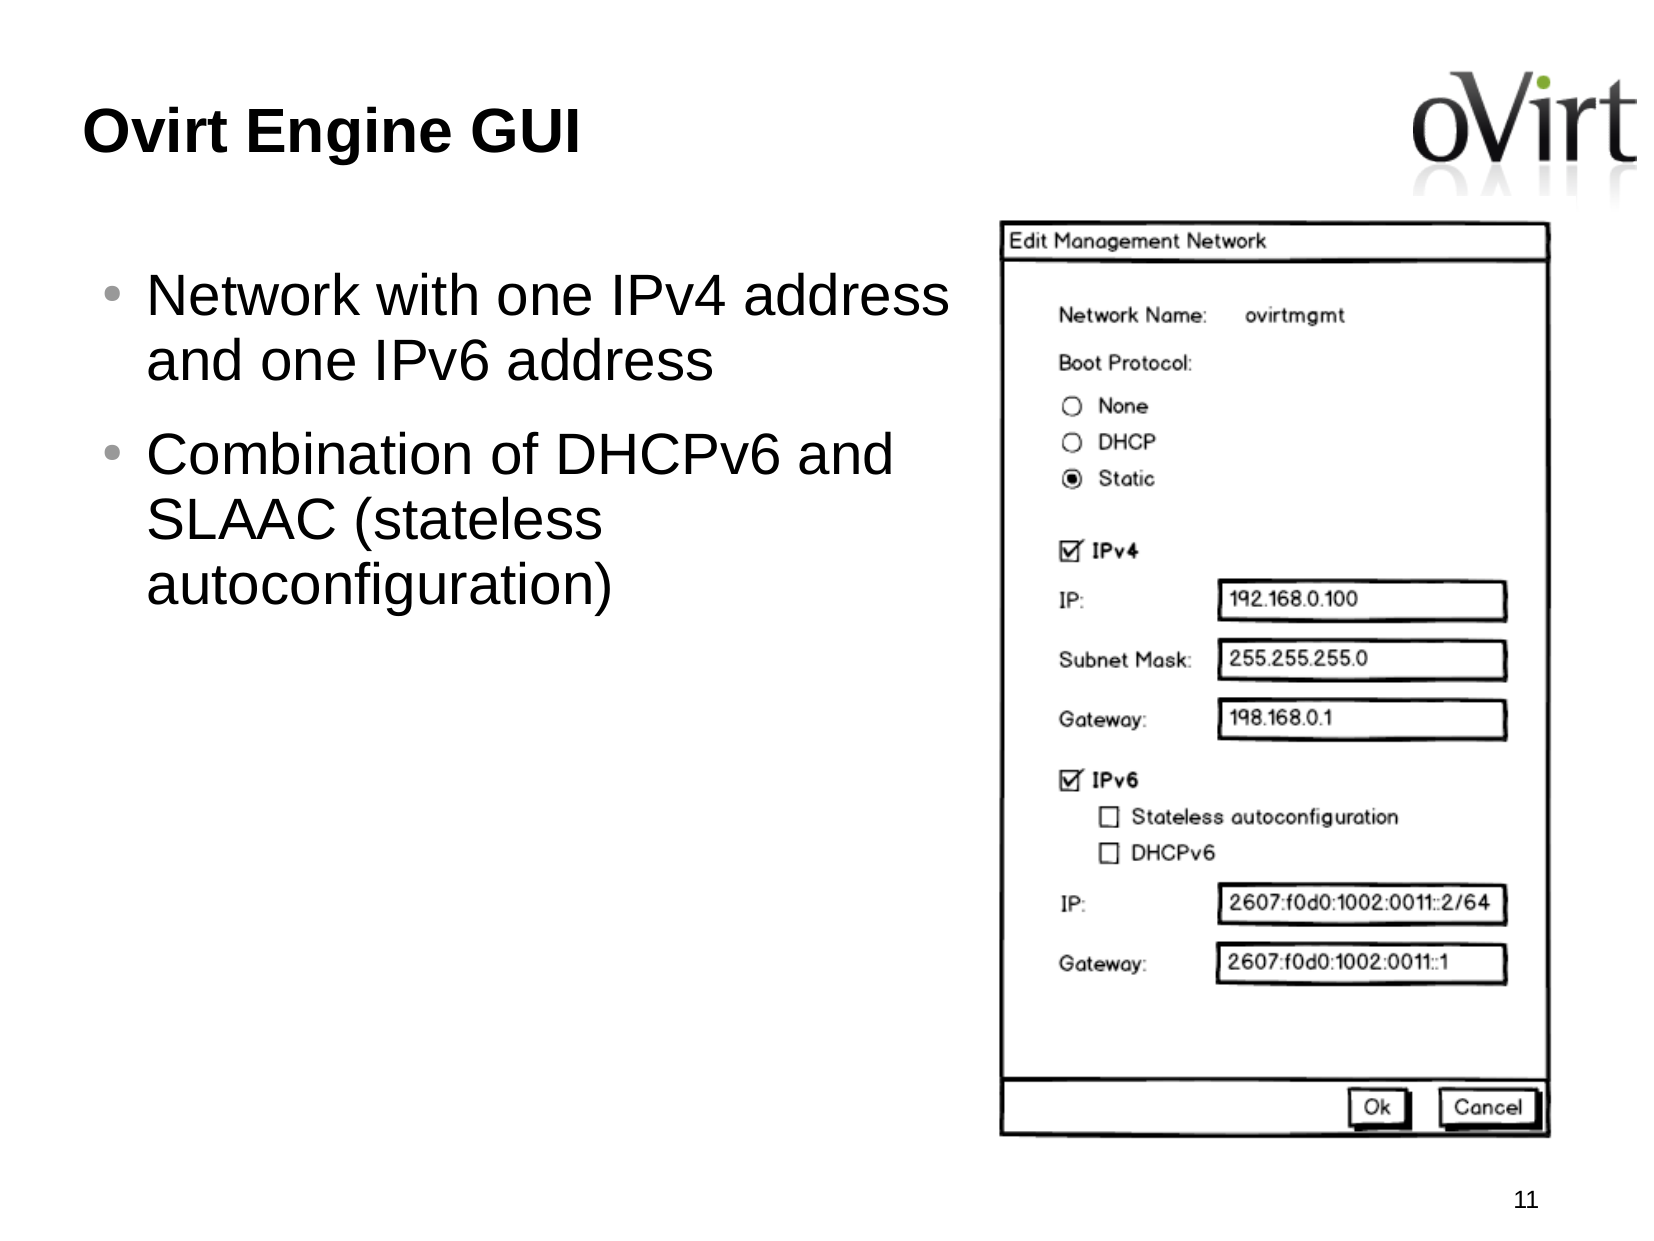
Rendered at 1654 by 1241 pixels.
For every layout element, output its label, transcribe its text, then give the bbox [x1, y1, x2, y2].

picture [975, 63, 1637, 1163]
title Ovirt Engine GUI [82, 37, 1303, 226]
list Network with one IPv4 address and one IPv6 address Combination of DHCPv6 and SLAAC (stateless autoconfiguration) [86, 262, 975, 1039]
